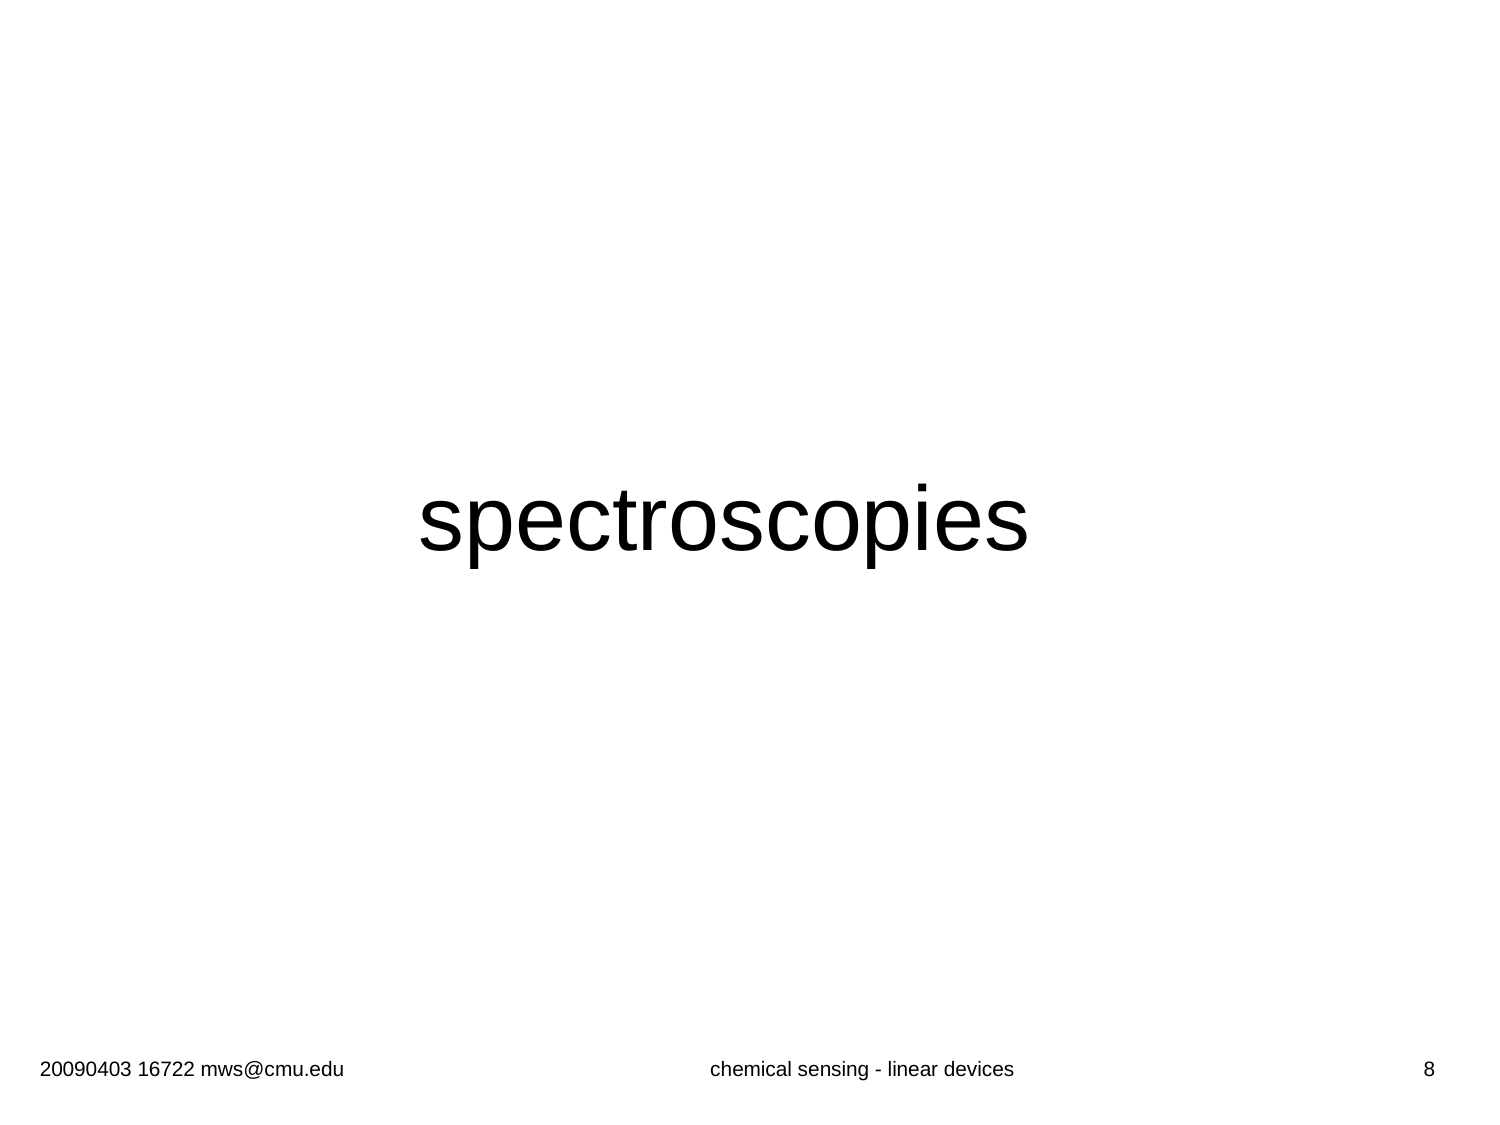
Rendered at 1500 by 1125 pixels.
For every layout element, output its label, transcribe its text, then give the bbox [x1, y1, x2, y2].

title spectroscopies [87, 450, 1363, 588]
